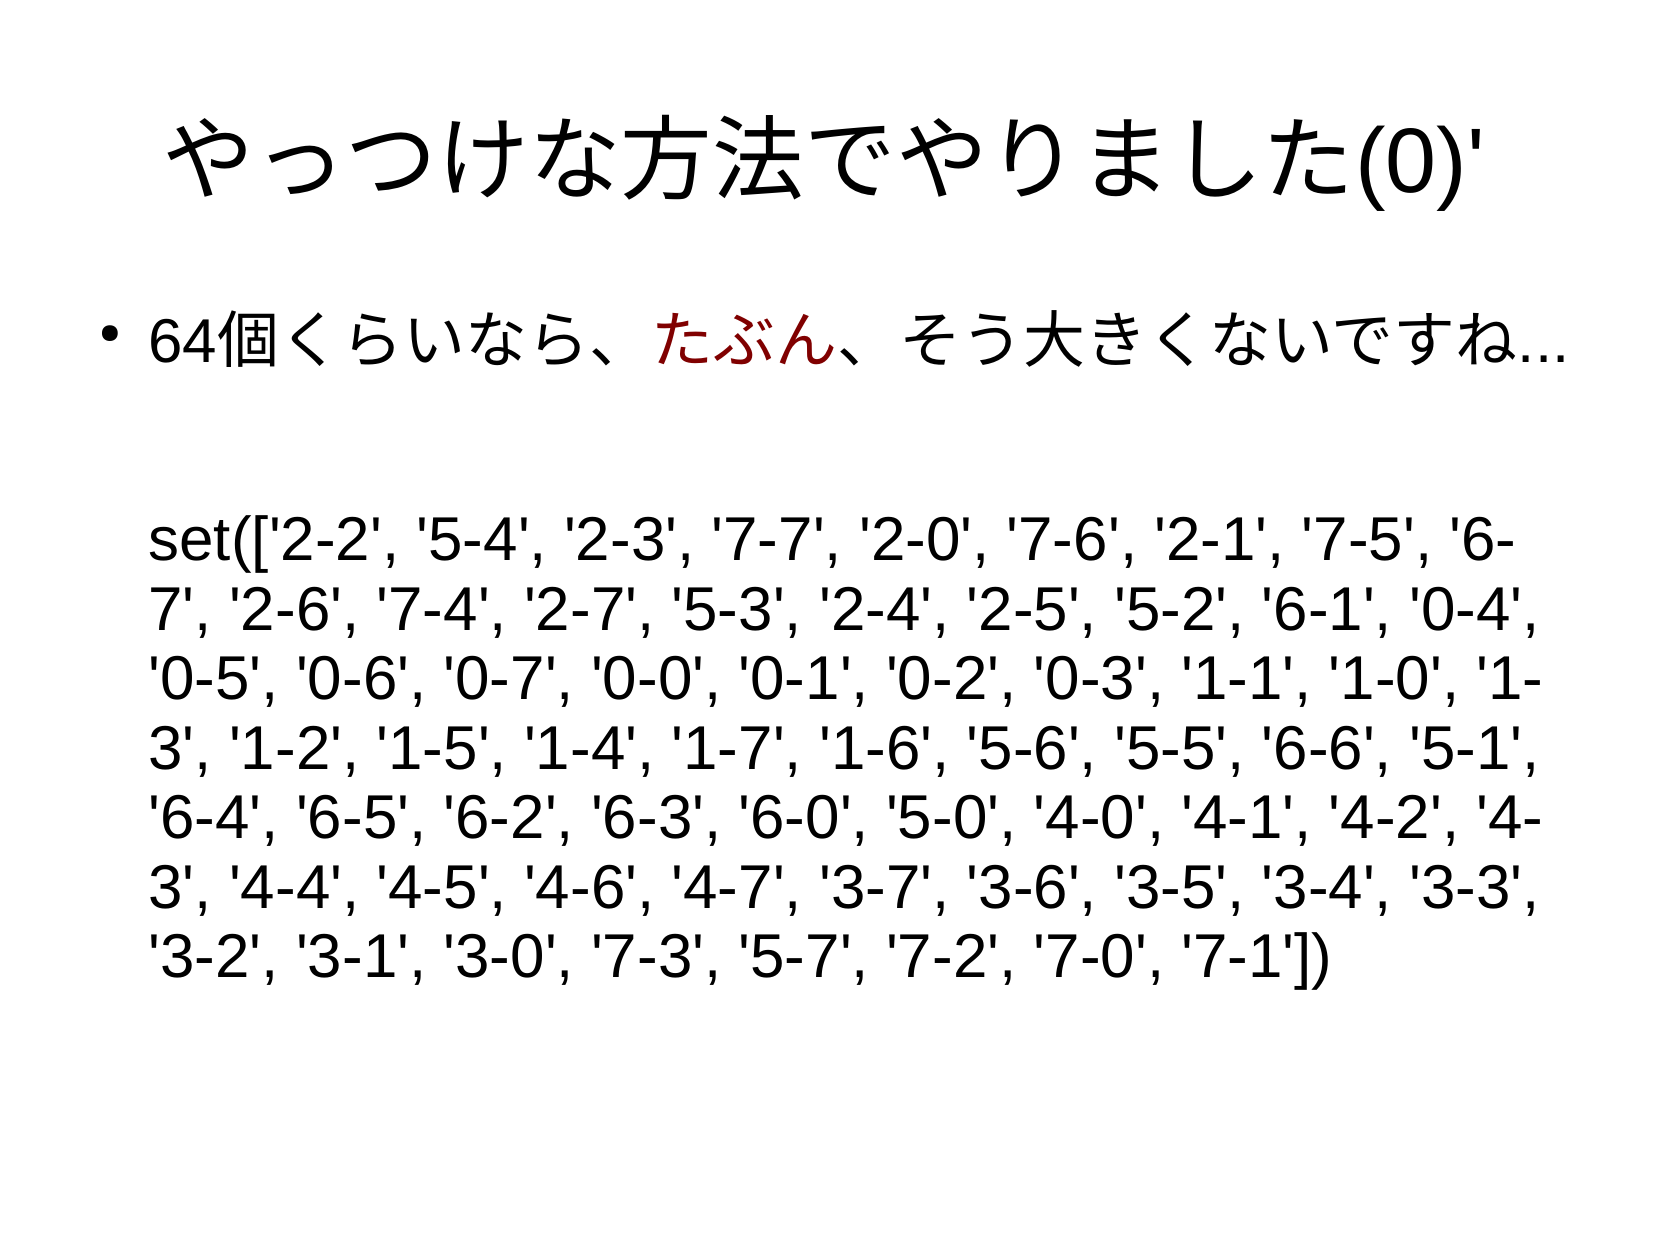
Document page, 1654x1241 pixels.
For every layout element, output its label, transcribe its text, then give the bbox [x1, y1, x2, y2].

title やっつけな方法でやりました(0)' [82, 49, 1571, 257]
list 64個くらいなら、たぶん、そう大きくないですね... set(['2-2', '5-4', '2-3', '7-7', '2-0', '7-6', '2-1', '7-5', '6-7', '2-6', '7-4', '2-7', '5-3', '2-4', '2-5', '5-2', '6-1', '0-4', '0-5', '0-6', '0-7', '0-0', '0-1', '0-2', '0-3', '1-1', '1-0', '1-3', '1-2', '1-5', '1-4', '1-7', '1-6', '5-6', '5-5', '6-6', '5-1', '6-4', '6-5', '6-2', '6-3', '6-0', '5-0', '4-0', '4-1', '4-2', '4-3', '4-4', '4-5', '4-6', '4-7', '3-7', '3-6', '3-5', '3-4', '3-3', '3-2', '3-1', '3-0', '7-3', '5-7', '7-2', '7-0', '7-1']) [82, 290, 1571, 1010]
